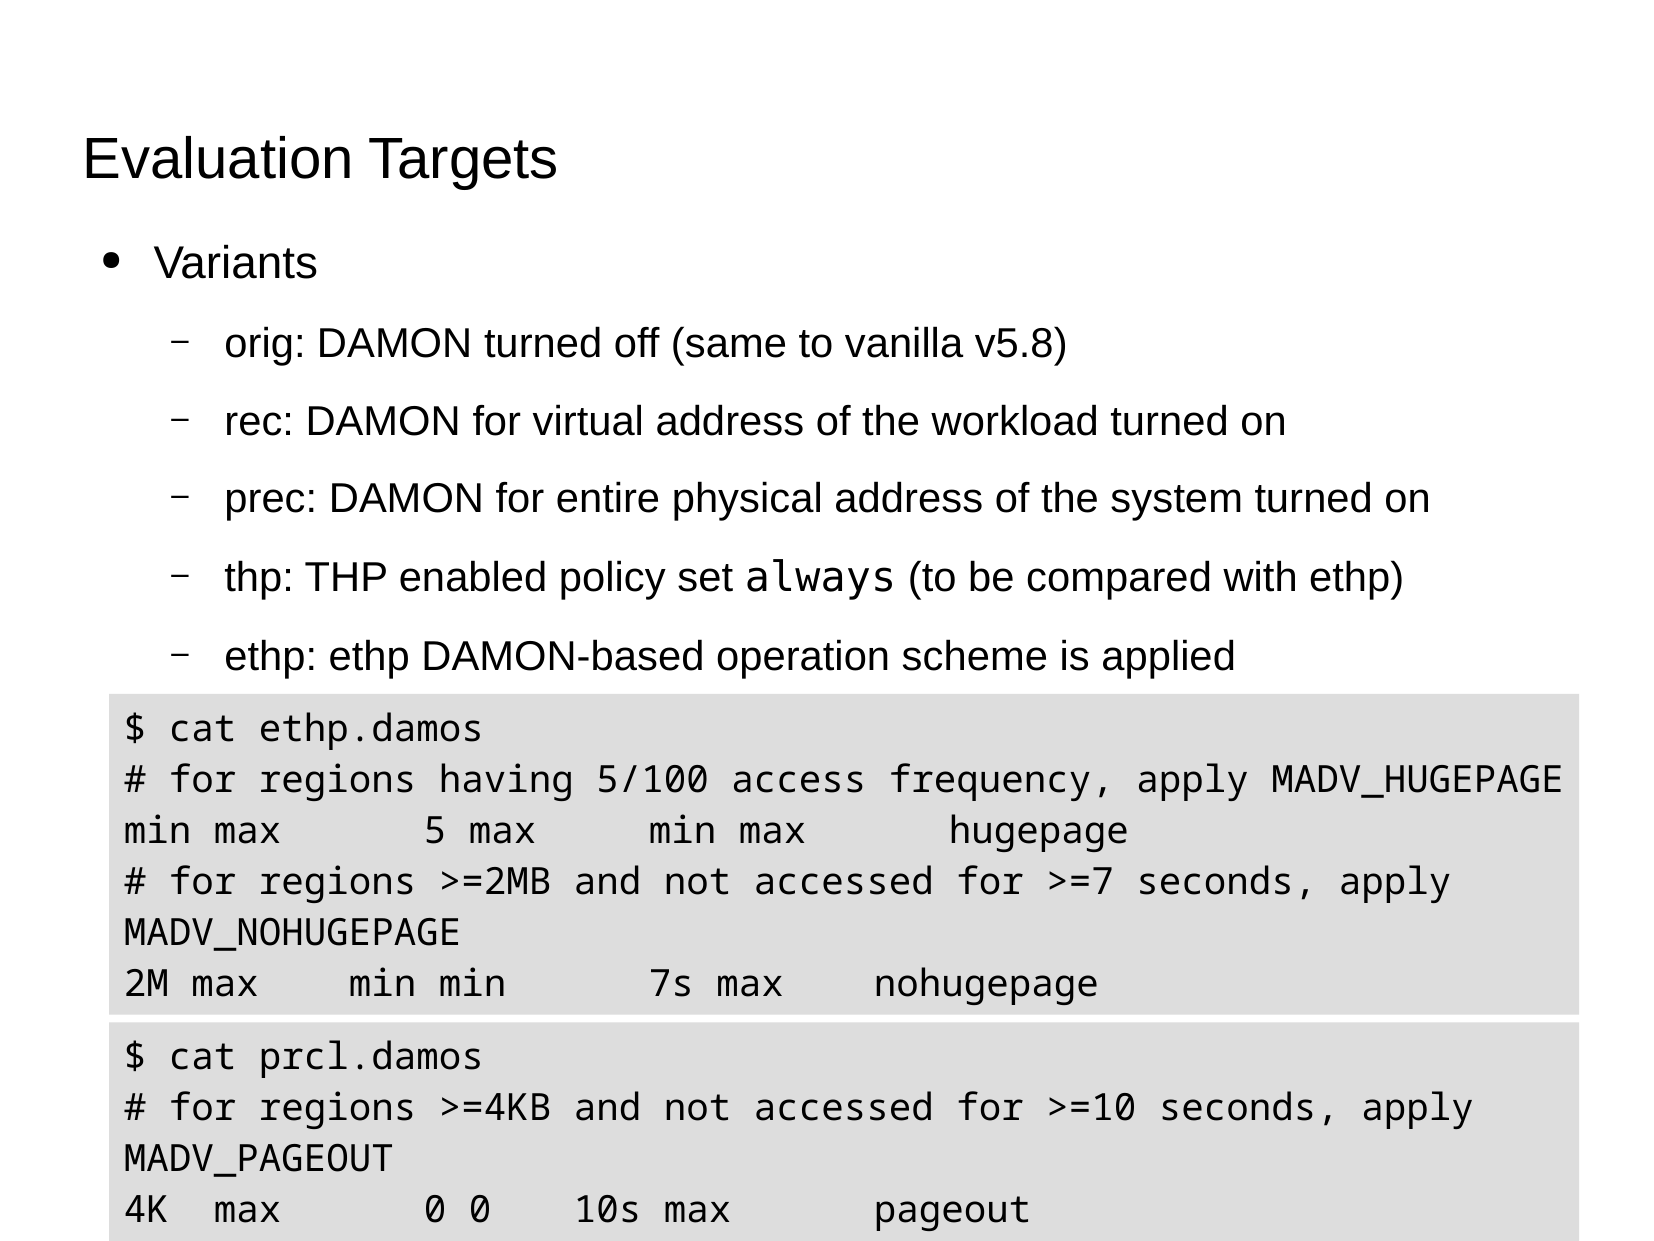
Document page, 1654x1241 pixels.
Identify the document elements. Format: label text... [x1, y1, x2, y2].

title Evaluation Targets [82, 108, 1571, 210]
text_box $ cat prcl.damos # for regions >=4KB and not accessed for >=10 seconds, apply MADV_PAGEOUT 4K max 0 0 10s max pageout [109, 1022, 1580, 1151]
list Variants orig: DAMON turned off (same to vanilla v5.8) rec: DAMON for virtual address of the workload turned on prec: DAMON for entire physical address of the system turned on thp: THP enabled policy set always (to be compared with ethp) ethp: ethp DAMON-based operation scheme is applied prcl: prcl DAMON-based operation scheme is applied [82, 236, 1571, 1111]
text_box $ cat ethp.damos # for regions having 5/100 access frequency, apply MADV_HUGEPAGE min max 5 max min max hugepage # for regions >=2MB and not accessed for >=7 seconds, apply MADV_NOHUGEPAGE 2M max min min 7s max nohugepage [109, 693, 1580, 936]
